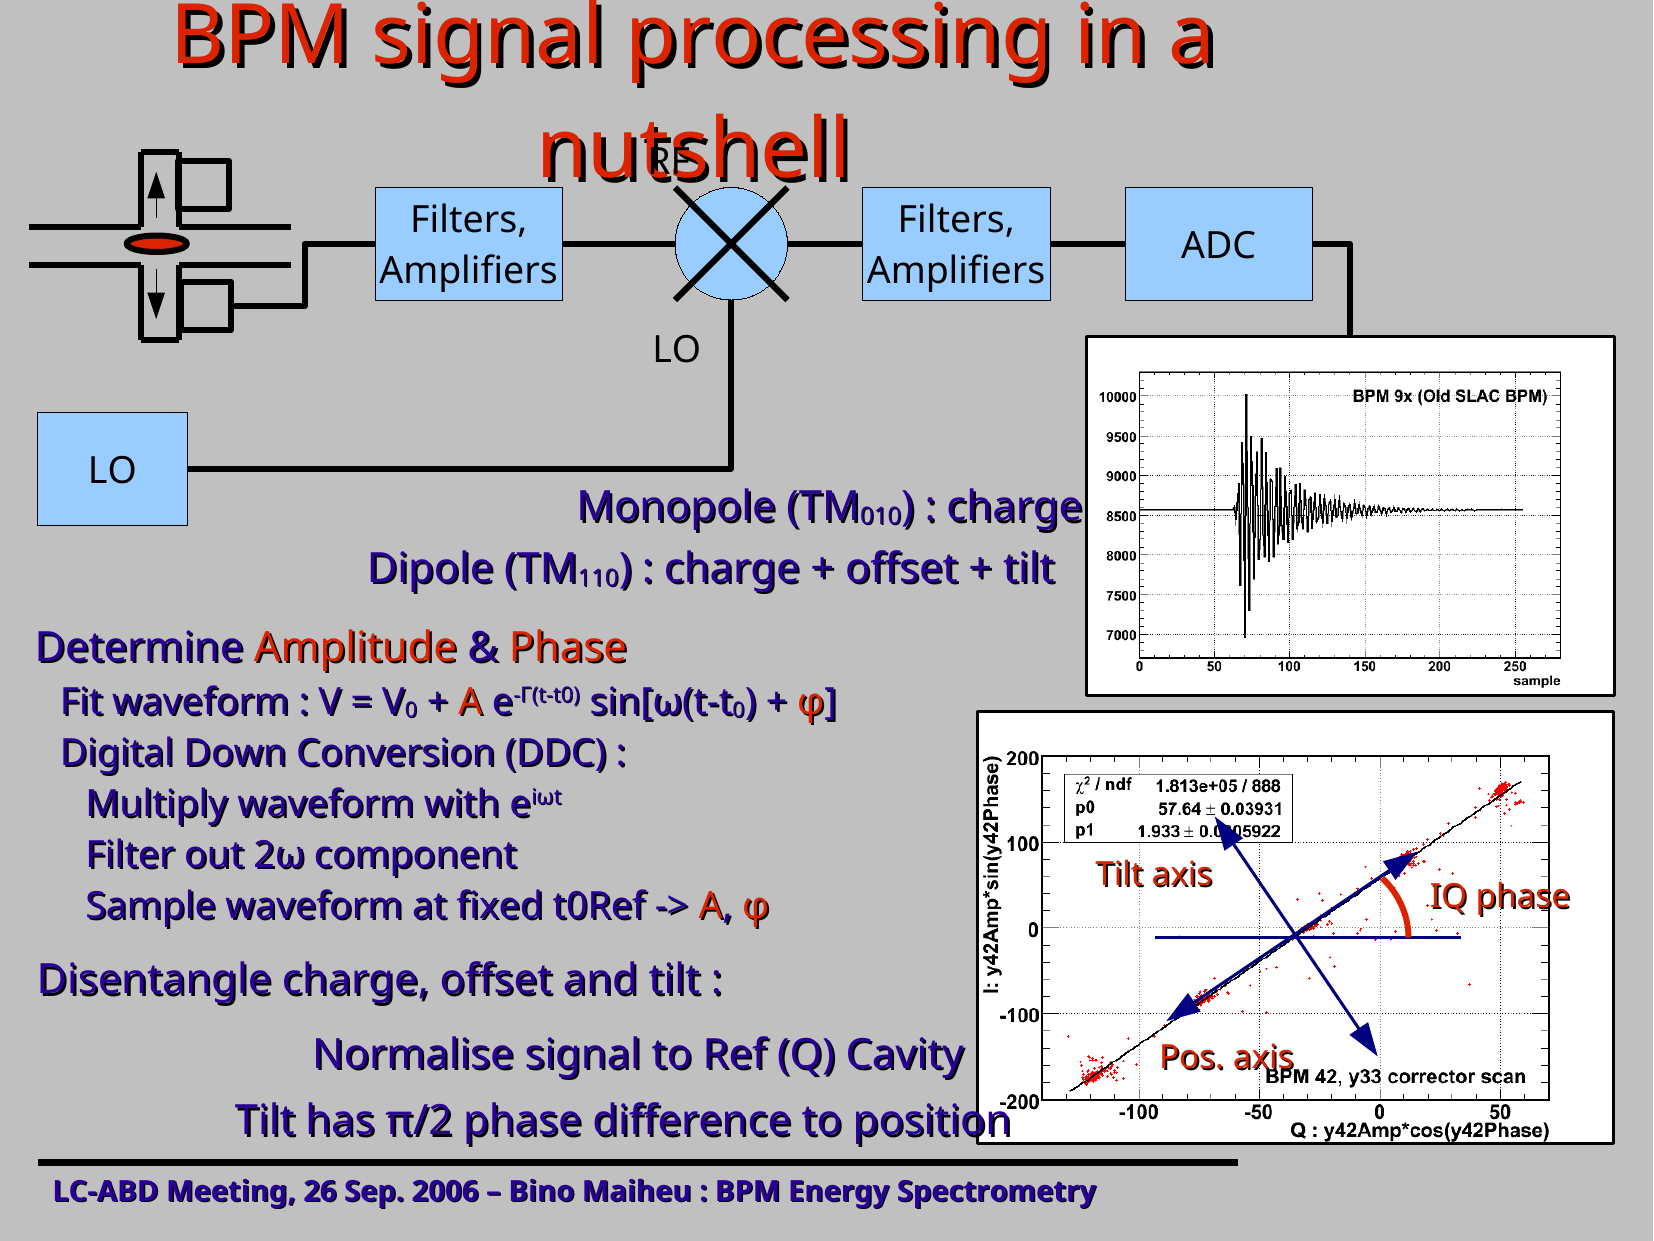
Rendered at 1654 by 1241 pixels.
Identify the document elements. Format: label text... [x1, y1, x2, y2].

text_box LO [37, 412, 188, 526]
text_box Monopole (TM010) : charge [561, 468, 1076, 548]
text_box Pos. axis [1144, 1025, 1303, 1081]
text_box Filters, Amplifiers [862, 187, 1051, 301]
text_box Dipole (TM110) : charge + offset + tilt [352, 530, 1067, 609]
picture [1087, 337, 1613, 694]
text_box Fit waveform : V = V0 + A e-Г(t-t0) sin[ω(t-t0) + φ] Digital Down Conversion (DDC) : Multiply waveform with eiωt Filter out 2ω component Sample waveform at fixed t0Ref -> A, φ [35, 666, 925, 921]
text_box LC-ABD Meeting, 26 Sep. 2006 – Bino Maiheu : BPM Energy Spectrometry [37, 1162, 1148, 1213]
text_box ADC [1125, 187, 1313, 301]
text_box IQ phase [1415, 864, 1579, 920]
text_box Tilt axis [1080, 842, 1223, 898]
title BPM signal processing in a nutshell [37, 37, 1351, 140]
text_box Tilt has π/2 phase difference to position [220, 1082, 983, 1148]
text_box RF [632, 127, 713, 188]
text_box [675, 206, 726, 281]
picture [979, 713, 1612, 1143]
text_box [737, 207, 788, 281]
text_box LO [637, 314, 718, 376]
text_box [694, 249, 769, 300]
text_box [126, 235, 187, 252]
text_box Filters, Amplifiers [375, 187, 563, 301]
text_box Determine Amplitude & Phase [19, 609, 602, 675]
text_box Normalise signal to Ref (Q) Cavity [297, 1015, 952, 1082]
text_box Disentangle charge, offset and tilt : [21, 941, 717, 1007]
text_box [694, 187, 768, 238]
